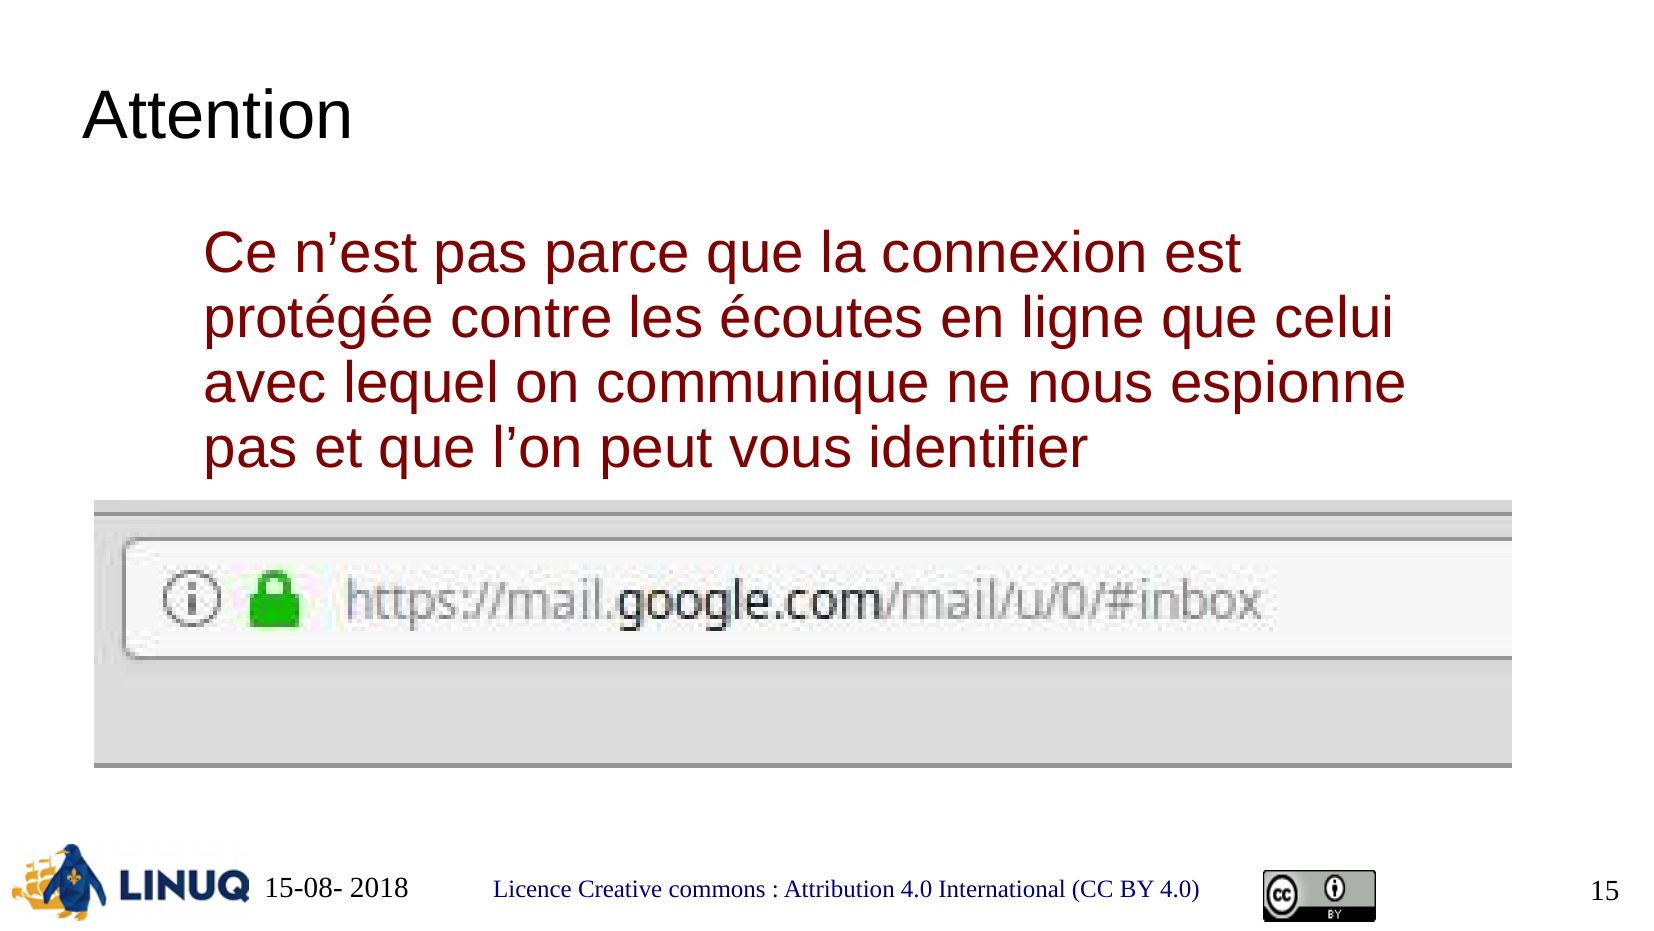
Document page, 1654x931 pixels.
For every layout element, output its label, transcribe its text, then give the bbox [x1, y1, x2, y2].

picture [11, 844, 249, 921]
picture [94, 500, 1512, 768]
picture [1263, 870, 1376, 922]
title Attention [82, 37, 1571, 193]
text_box Ce n’est pas parce que la connexion est protégée contre les écoutes en ligne que celui avec lequel on communique ne nous espionne pas et que l’on peut vous identifier [188, 212, 1465, 488]
